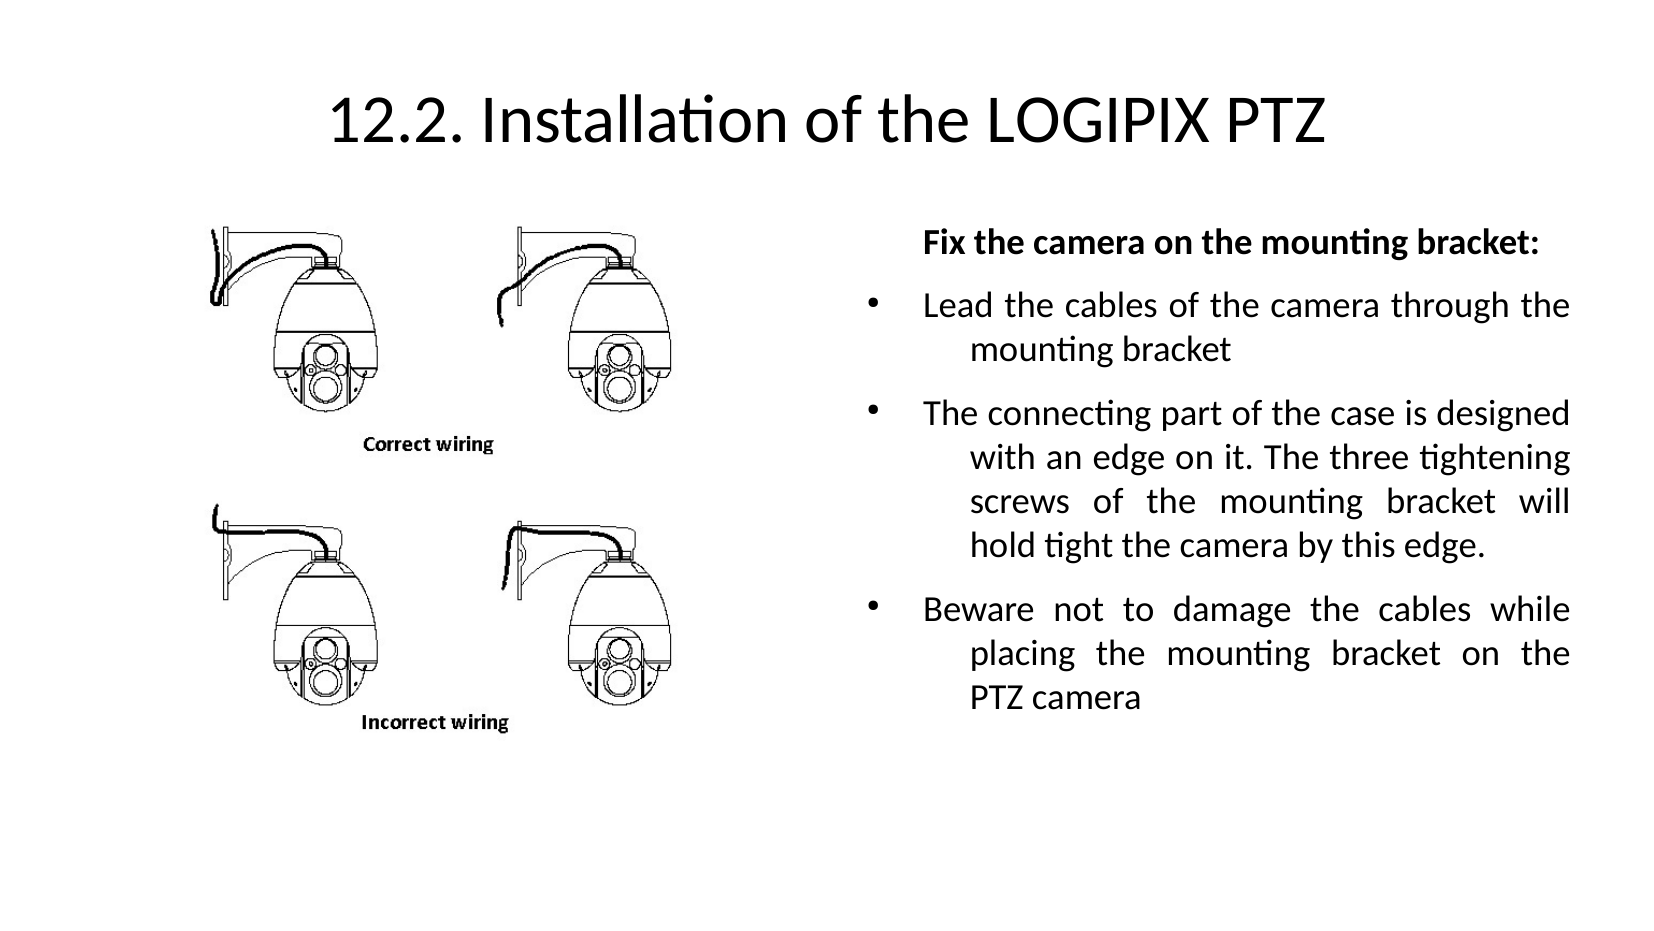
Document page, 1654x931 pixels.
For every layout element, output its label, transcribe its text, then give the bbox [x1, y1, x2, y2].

picture [179, 217, 712, 758]
title 12.2. Installation of the LOGIPIX PTZ [82, 73, 1571, 157]
list Fix the camera on the mounting bracket: Lead the cables of the camera through the mounting bracket The connecting part of the case is designed with an edge on it. The three tightening screws of the mounting bracket will hold tight the camera by this edge. Beware not to damage the cables while placing the mounting bracket on the PTZ camera [845, 217, 1572, 758]
